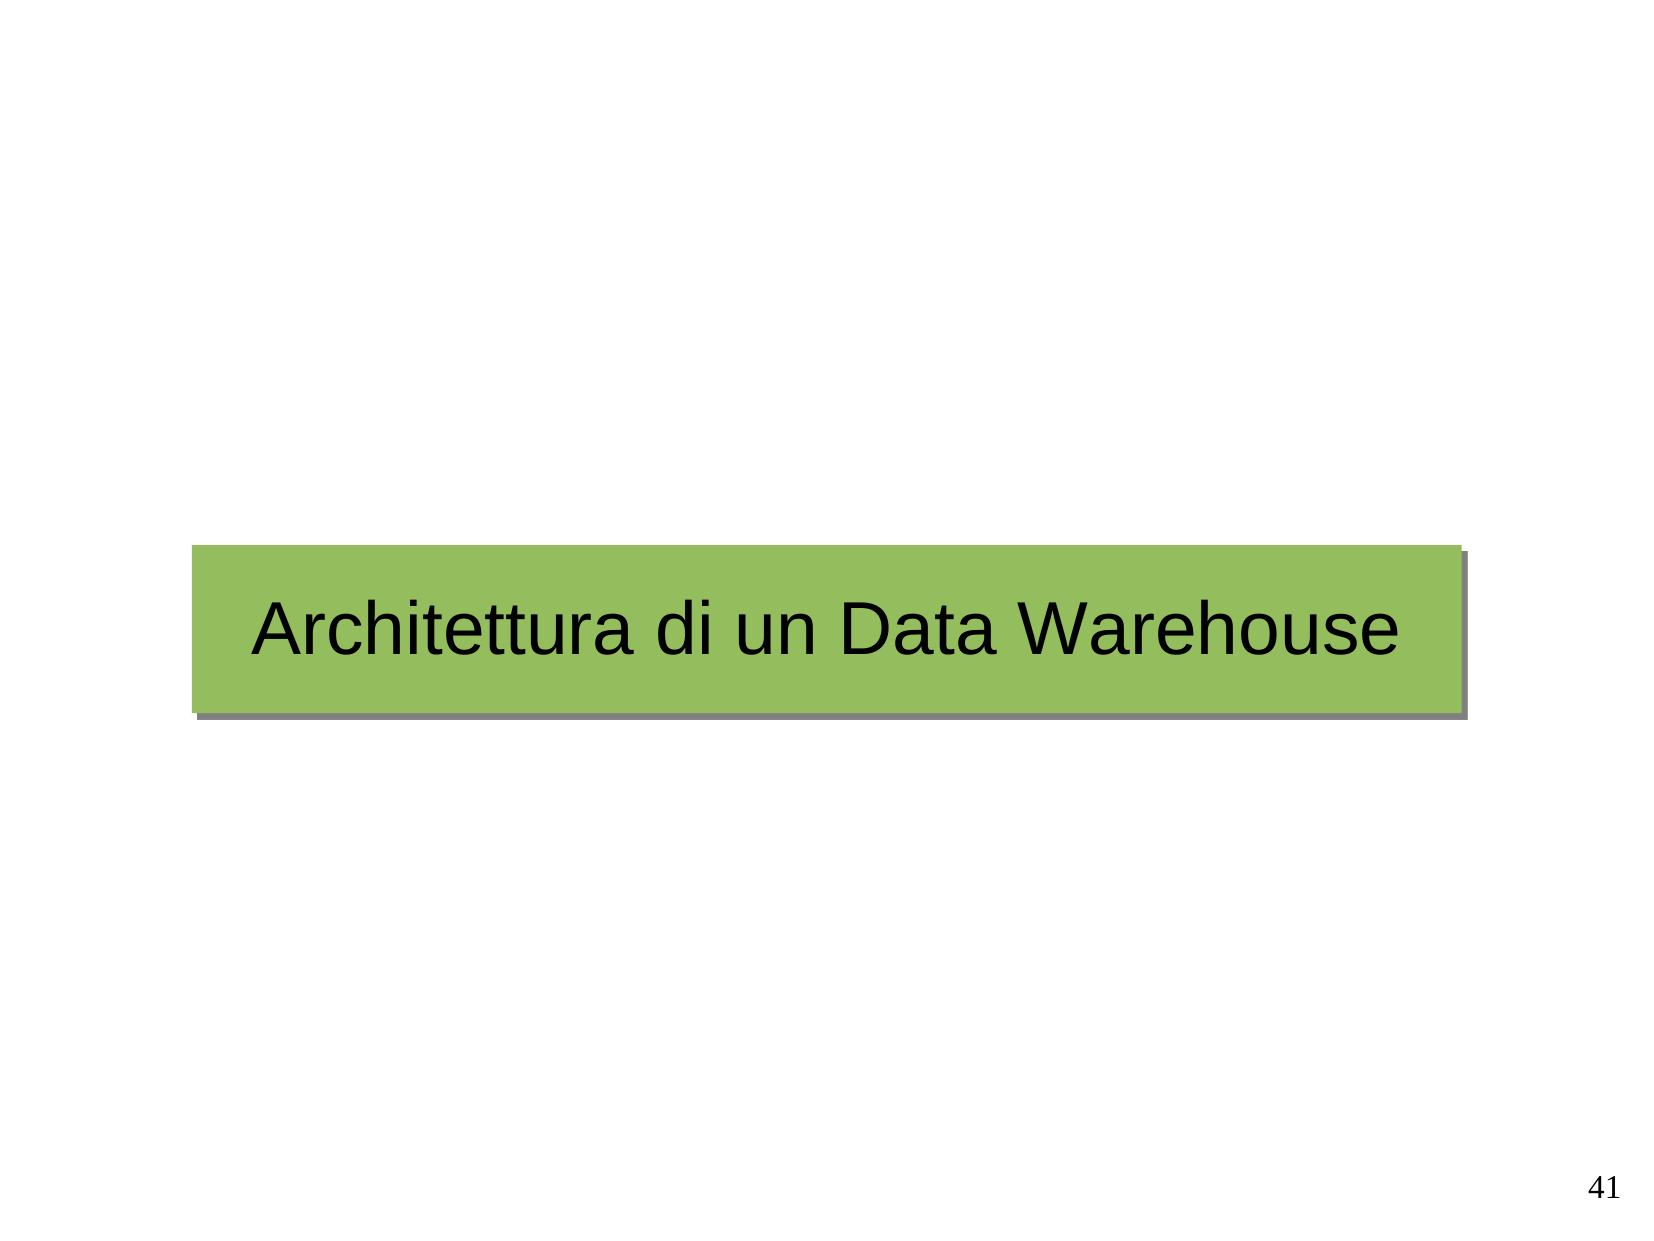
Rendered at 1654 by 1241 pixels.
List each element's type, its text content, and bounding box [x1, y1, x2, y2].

text_box Architettura di un Data Warehouse [191, 545, 1462, 714]
